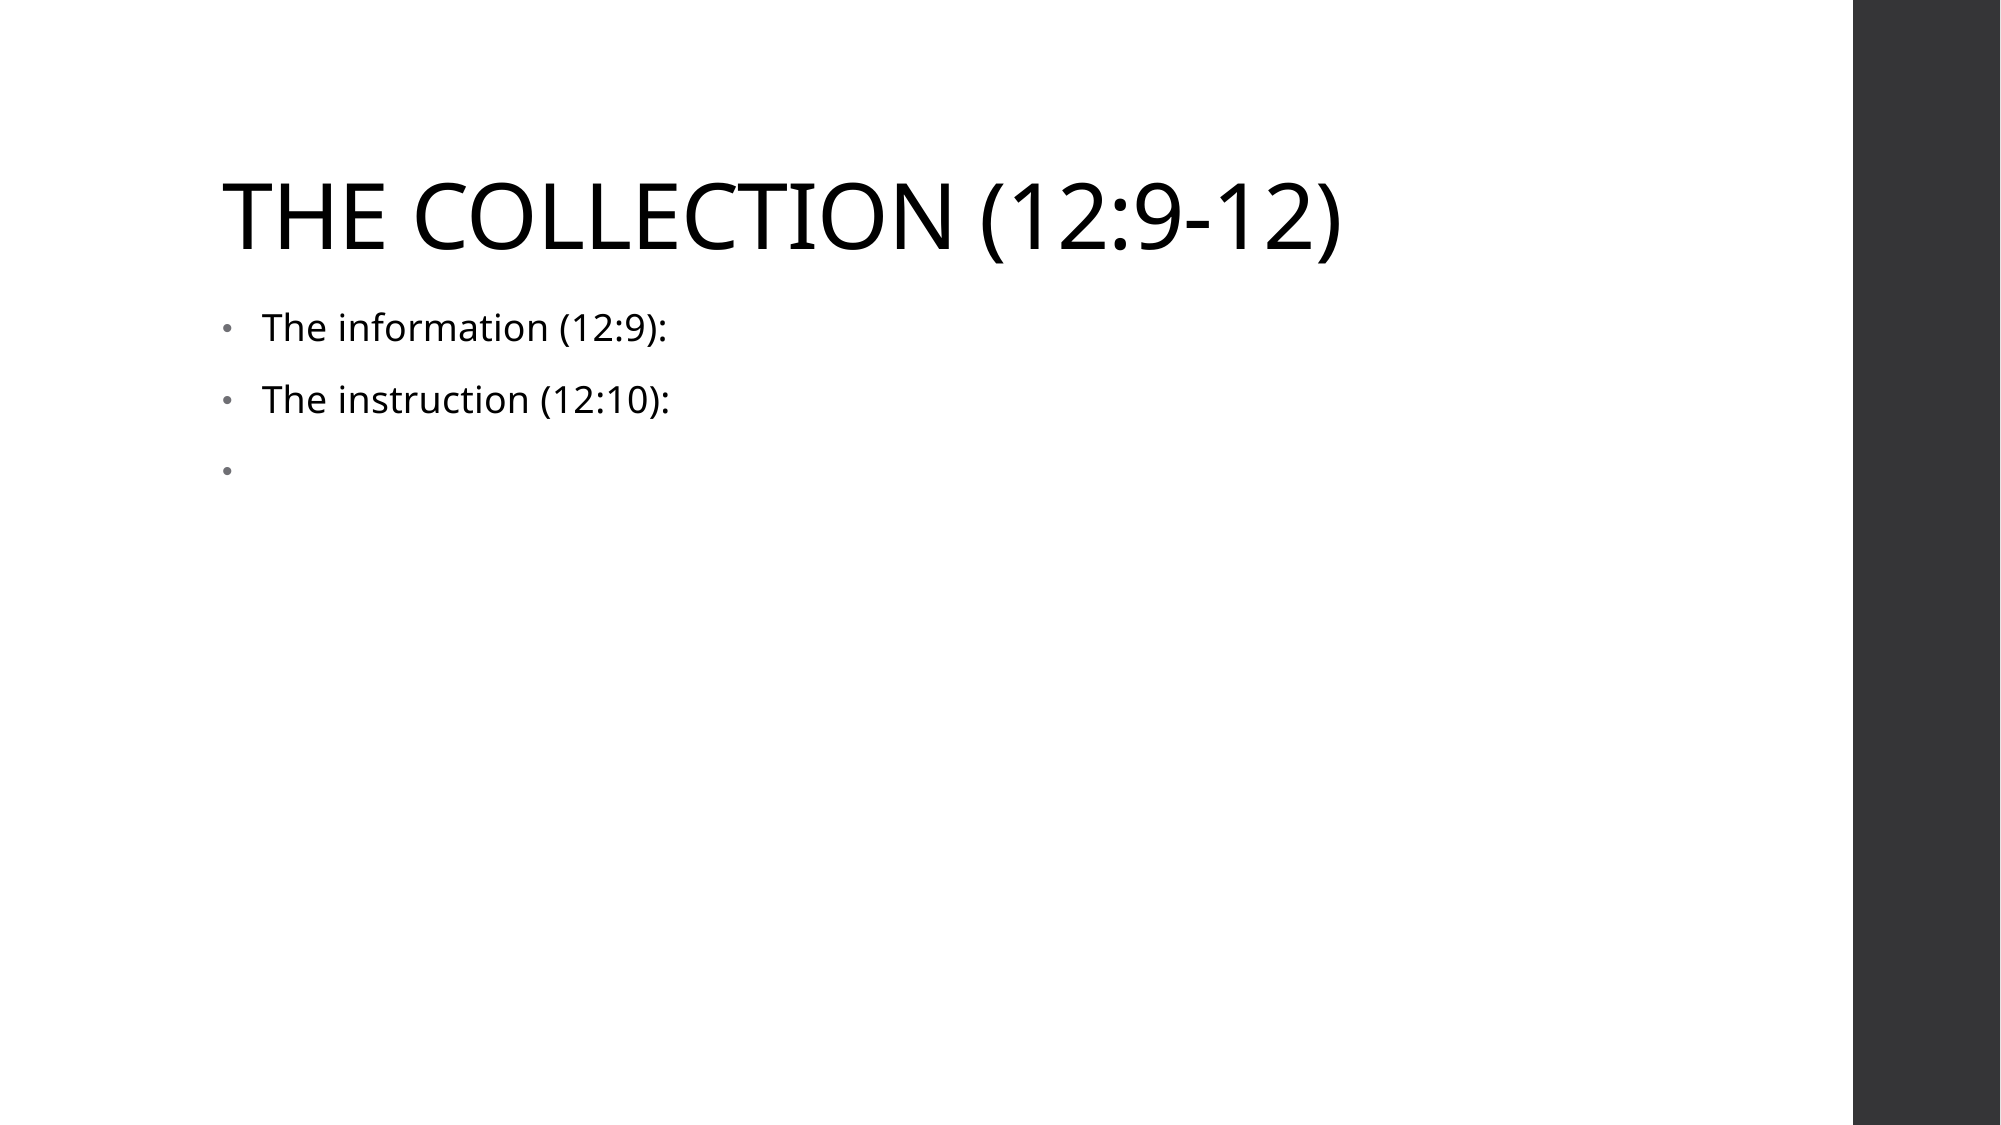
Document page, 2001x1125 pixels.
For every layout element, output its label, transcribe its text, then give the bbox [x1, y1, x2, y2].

title THE COLLECTION (12:9-12) [206, 60, 1797, 278]
list The information (12:9): The instruction (12:10): [206, 299, 1617, 1014]
